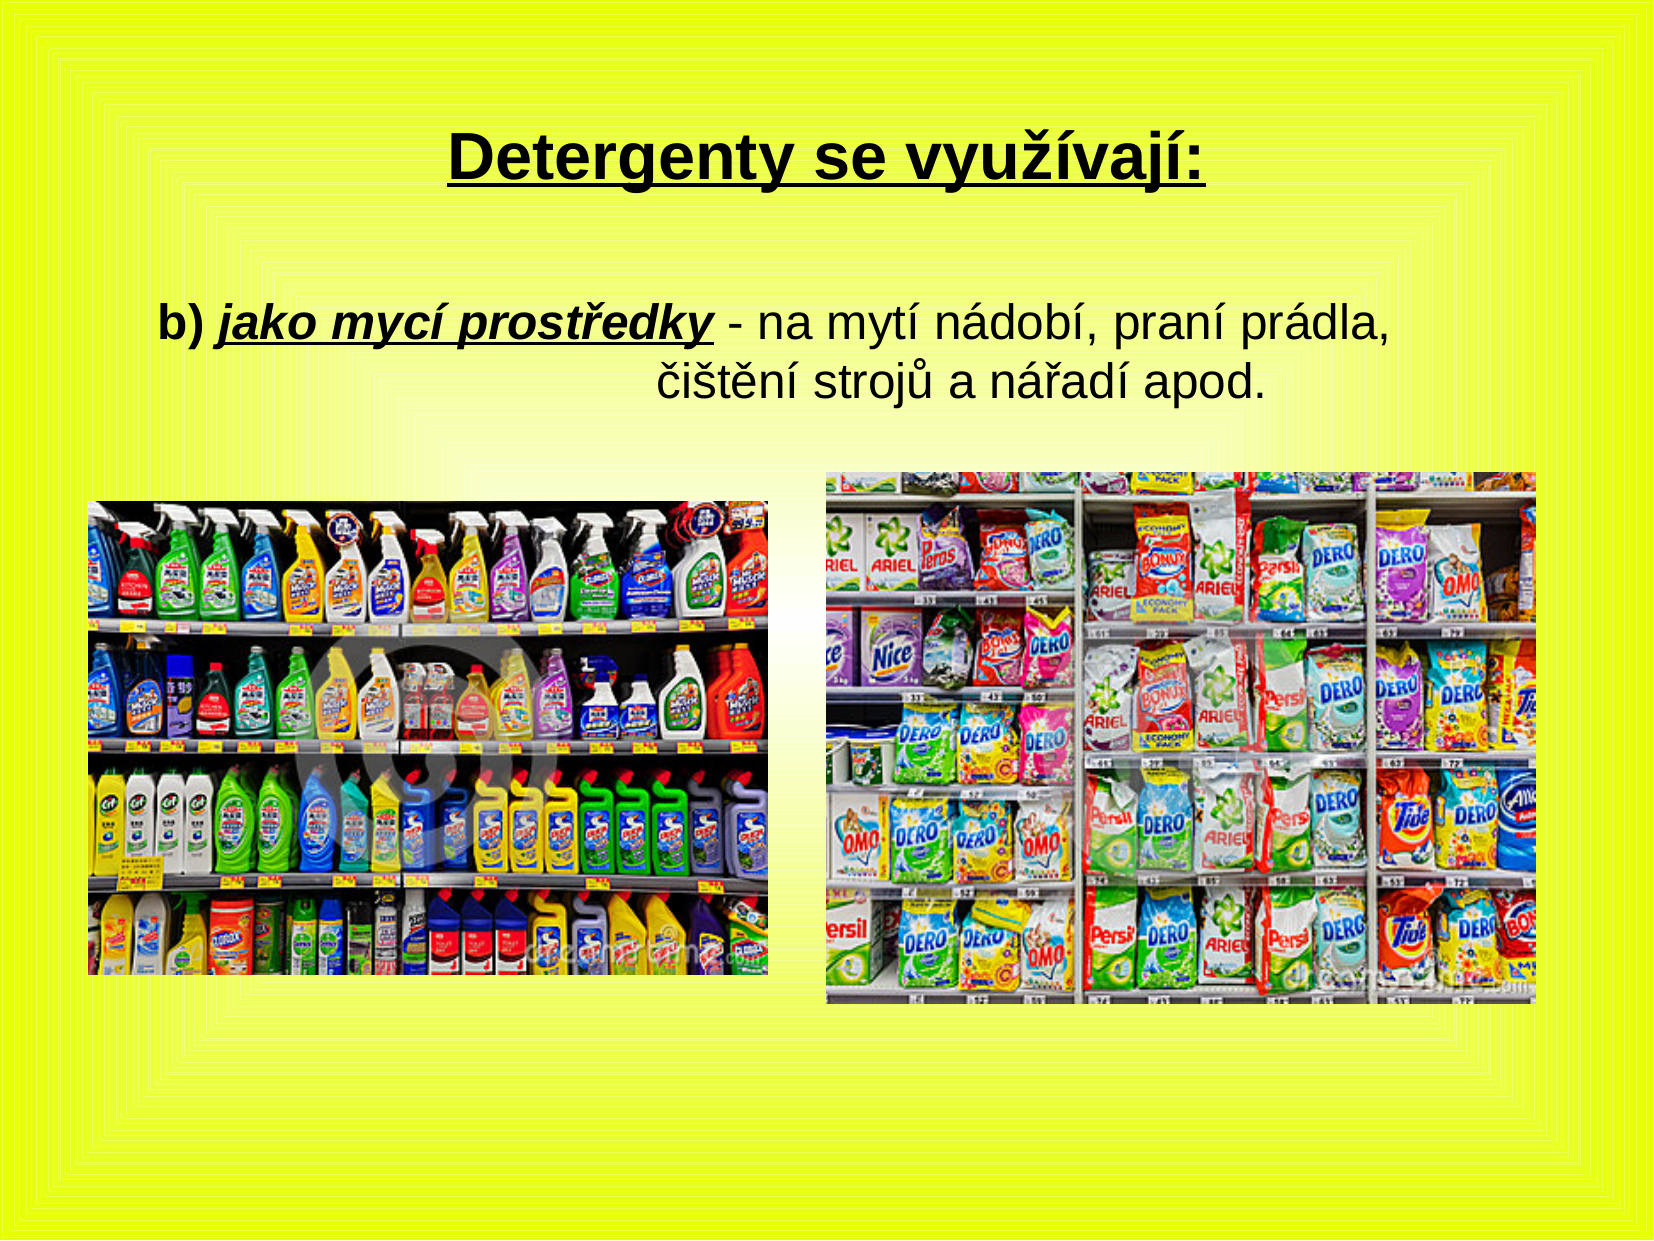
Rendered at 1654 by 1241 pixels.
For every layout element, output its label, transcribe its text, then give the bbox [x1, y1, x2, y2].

picture [88, 501, 768, 975]
title Detergenty se využívají: [82, 49, 1571, 257]
picture [826, 472, 1536, 1004]
list b) jako mycí prostředky - na mytí nádobí, praní prádla, čištění strojů a nářadí apod. [82, 290, 1571, 443]
title Detergenty se využívají: [122, 122, 1531, 257]
